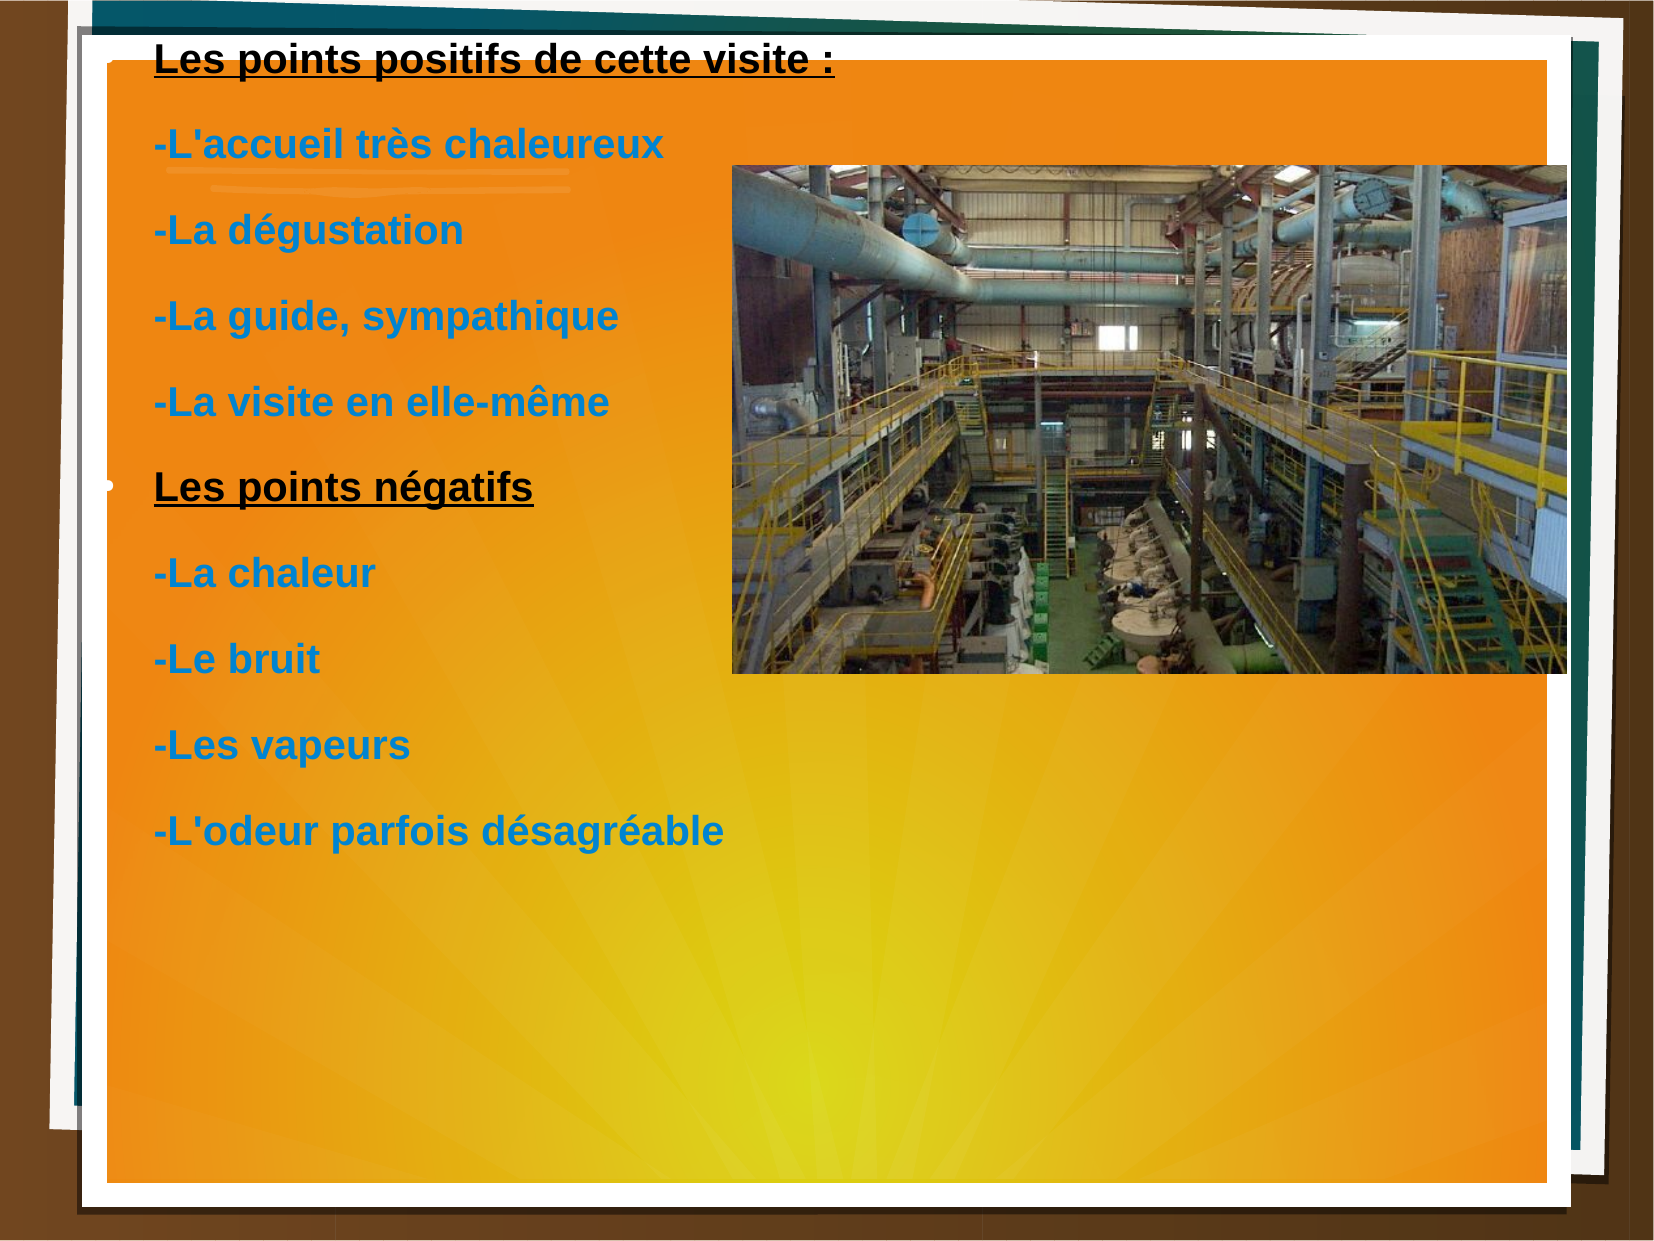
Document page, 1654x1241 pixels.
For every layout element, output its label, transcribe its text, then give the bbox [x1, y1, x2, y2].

picture [732, 165, 1567, 674]
list Les points positifs de cette visite : -L'accueil très chaleureux -La dégustation -La guide, sympathique -La visite en elle-même Les points négatifs -La chaleur -Le bruit -Les vapeurs -L'odeur parfois désagréable [82, 35, 1571, 1010]
